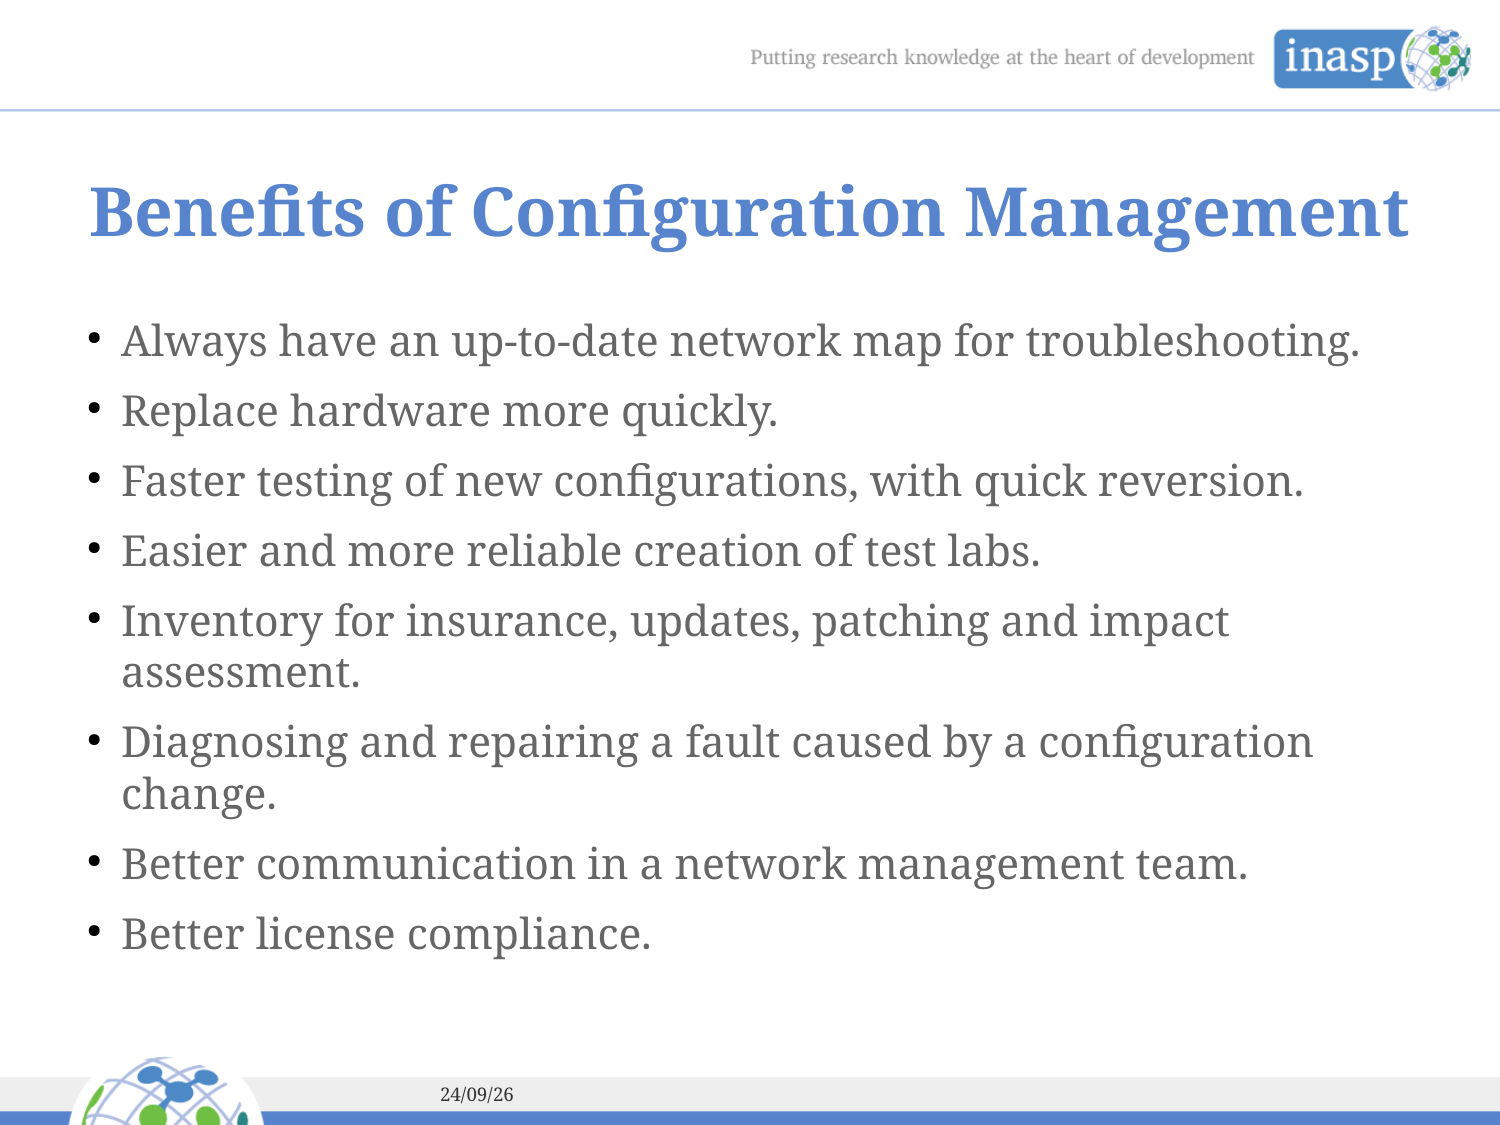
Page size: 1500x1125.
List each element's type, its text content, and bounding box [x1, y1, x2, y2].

picture [0, 0, 1500, 1125]
list Always have an up-to-date network map for troubleshooting. Replace hardware more quickly. Faster testing of new configurations, with quick reversion. Easier and more reliable creation of test labs. Inventory for insurance, updates, patching and impact assessment. Diagnosing and repairing a fault caused by a configuration change. Better communication in a network management team. Better license compliance. [75, 313, 1426, 967]
title Benefits of Configuration Management [75, 129, 1426, 313]
